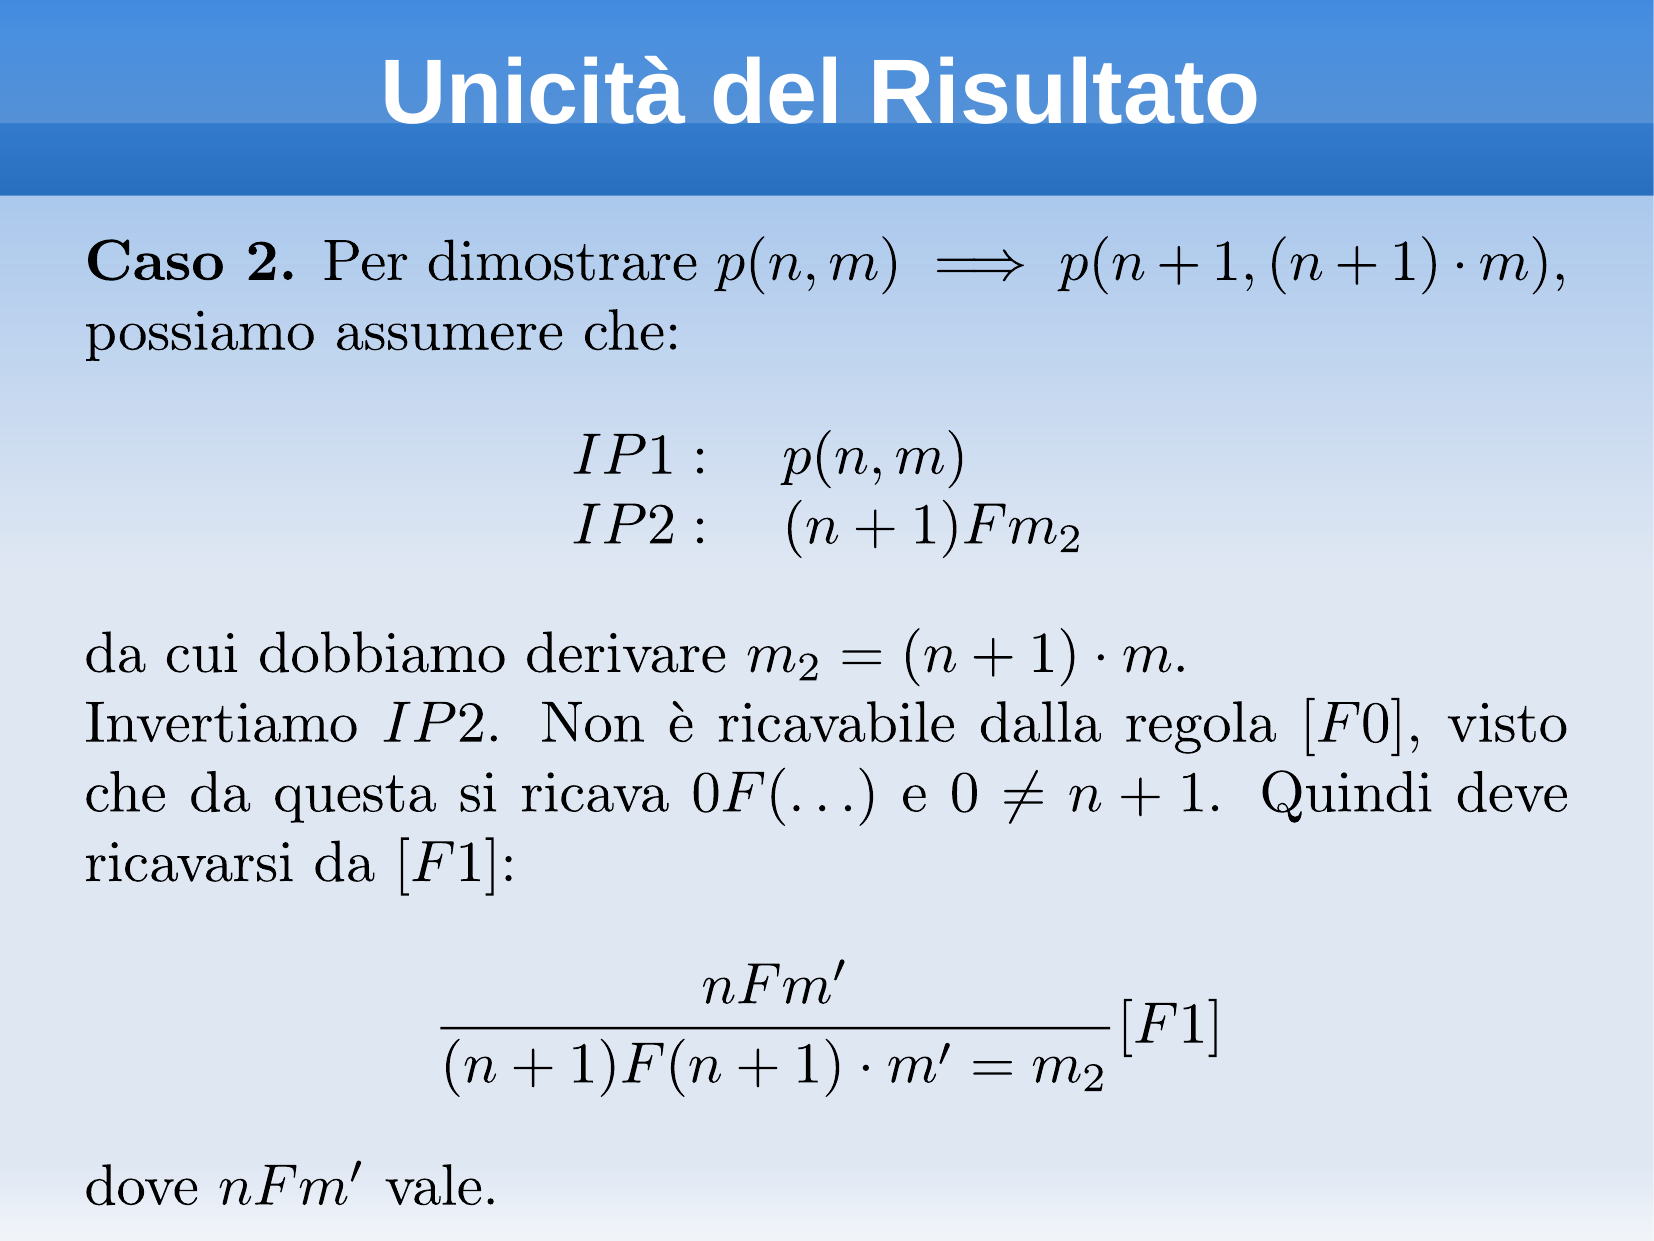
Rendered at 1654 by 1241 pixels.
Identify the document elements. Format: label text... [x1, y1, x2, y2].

title Unicità del Risultato [76, 0, 1565, 196]
text_box [84, 236, 1569, 1206]
picture [0, 0, 1654, 1241]
